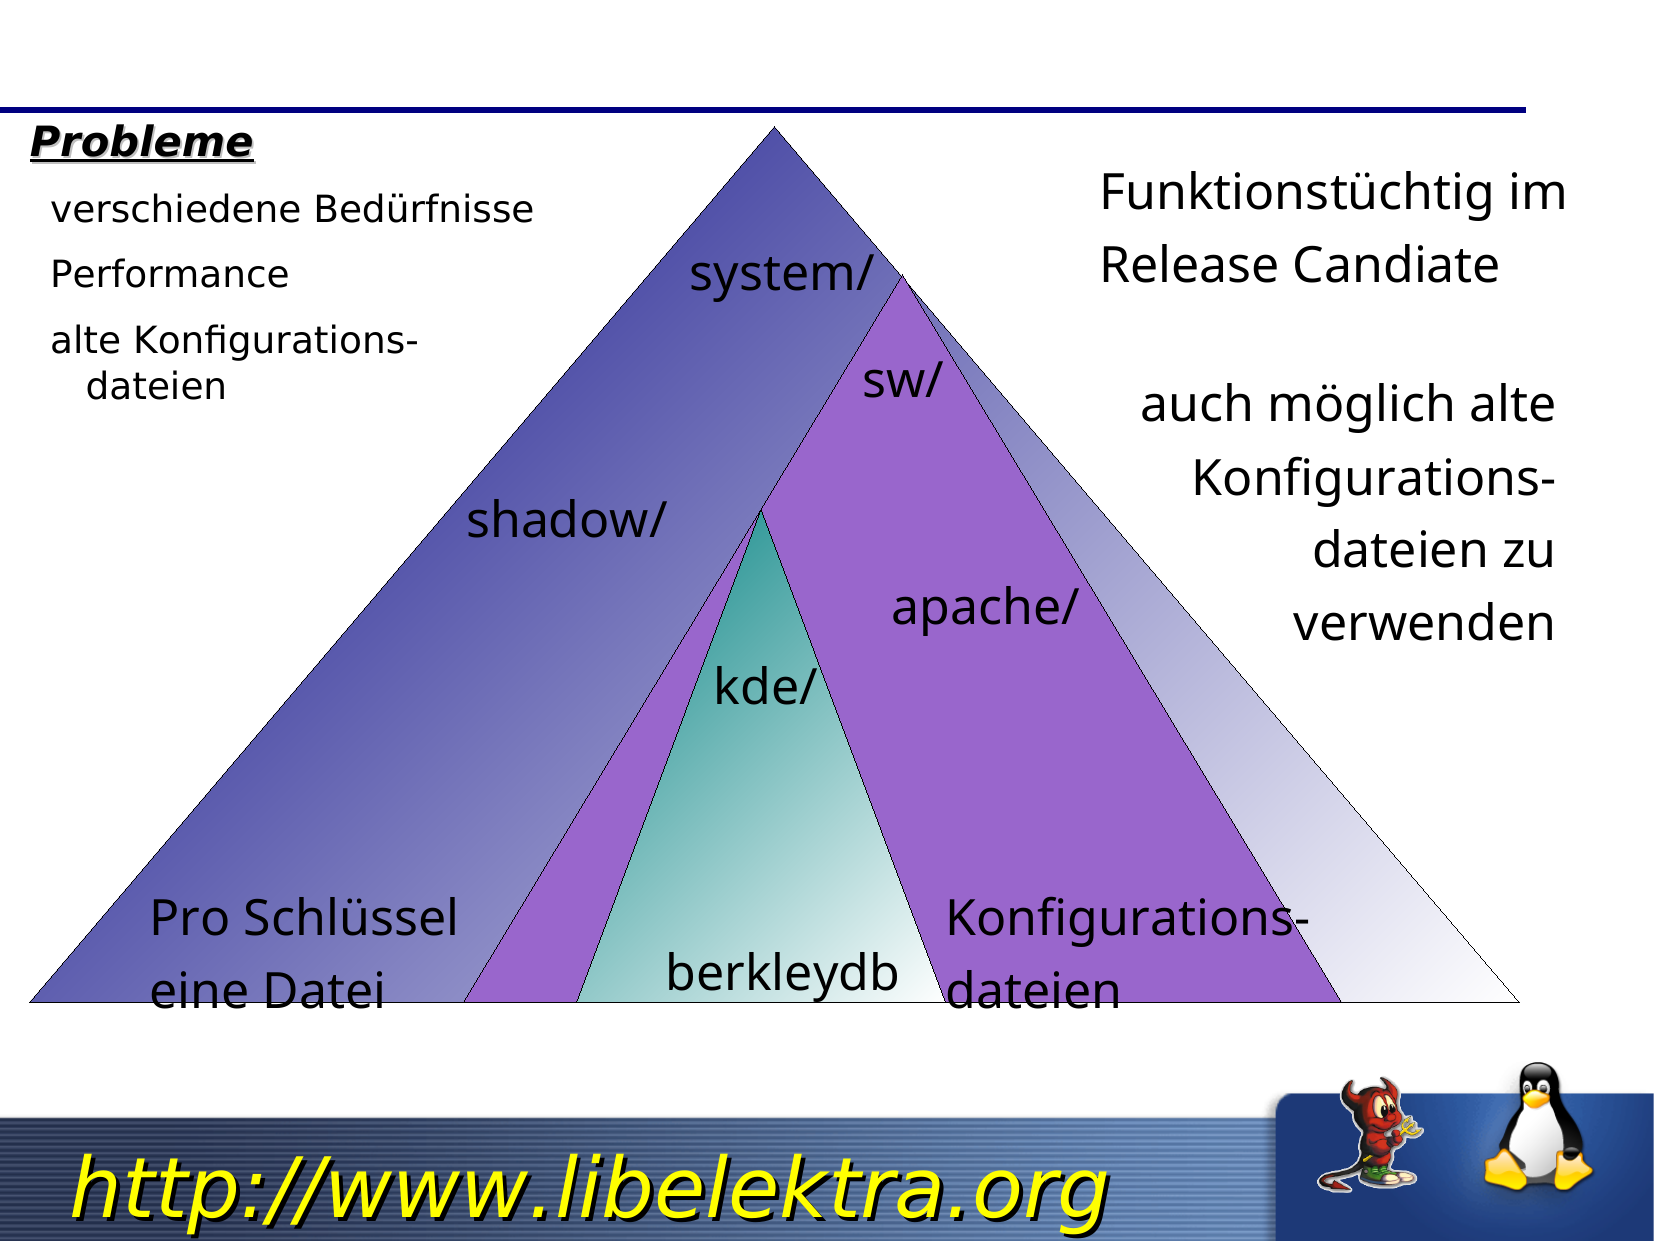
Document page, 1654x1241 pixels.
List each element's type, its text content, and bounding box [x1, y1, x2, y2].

text_box [432, 911, 439, 919]
text_box auch möglich alte Konfigurations- dateien zu verwenden [1140, 363, 1520, 618]
picture [0, 1061, 1654, 1241]
text_box kde/ [713, 646, 815, 707]
text_box Konfigurations- dateien [945, 877, 1277, 1003]
text_box berkleydb [665, 932, 877, 993]
text_box apache/ [891, 566, 1066, 628]
text_box [1277, 921, 1287, 932]
text_box [654, 504, 662, 524]
text_box [29, 126, 1520, 1003]
text_box Pro Schlüssel eine Datei [149, 877, 432, 1003]
text_box system/ [752, 231, 859, 292]
text_box Funktionstüchtig im Release Candiate [1099, 150, 1529, 276]
text_box shadow/ [466, 504, 654, 540]
list Probleme verschiedene Bedürfnisse Performance alte Konfigurations- dateien [0, 110, 752, 504]
text_box sw/ [862, 339, 943, 400]
